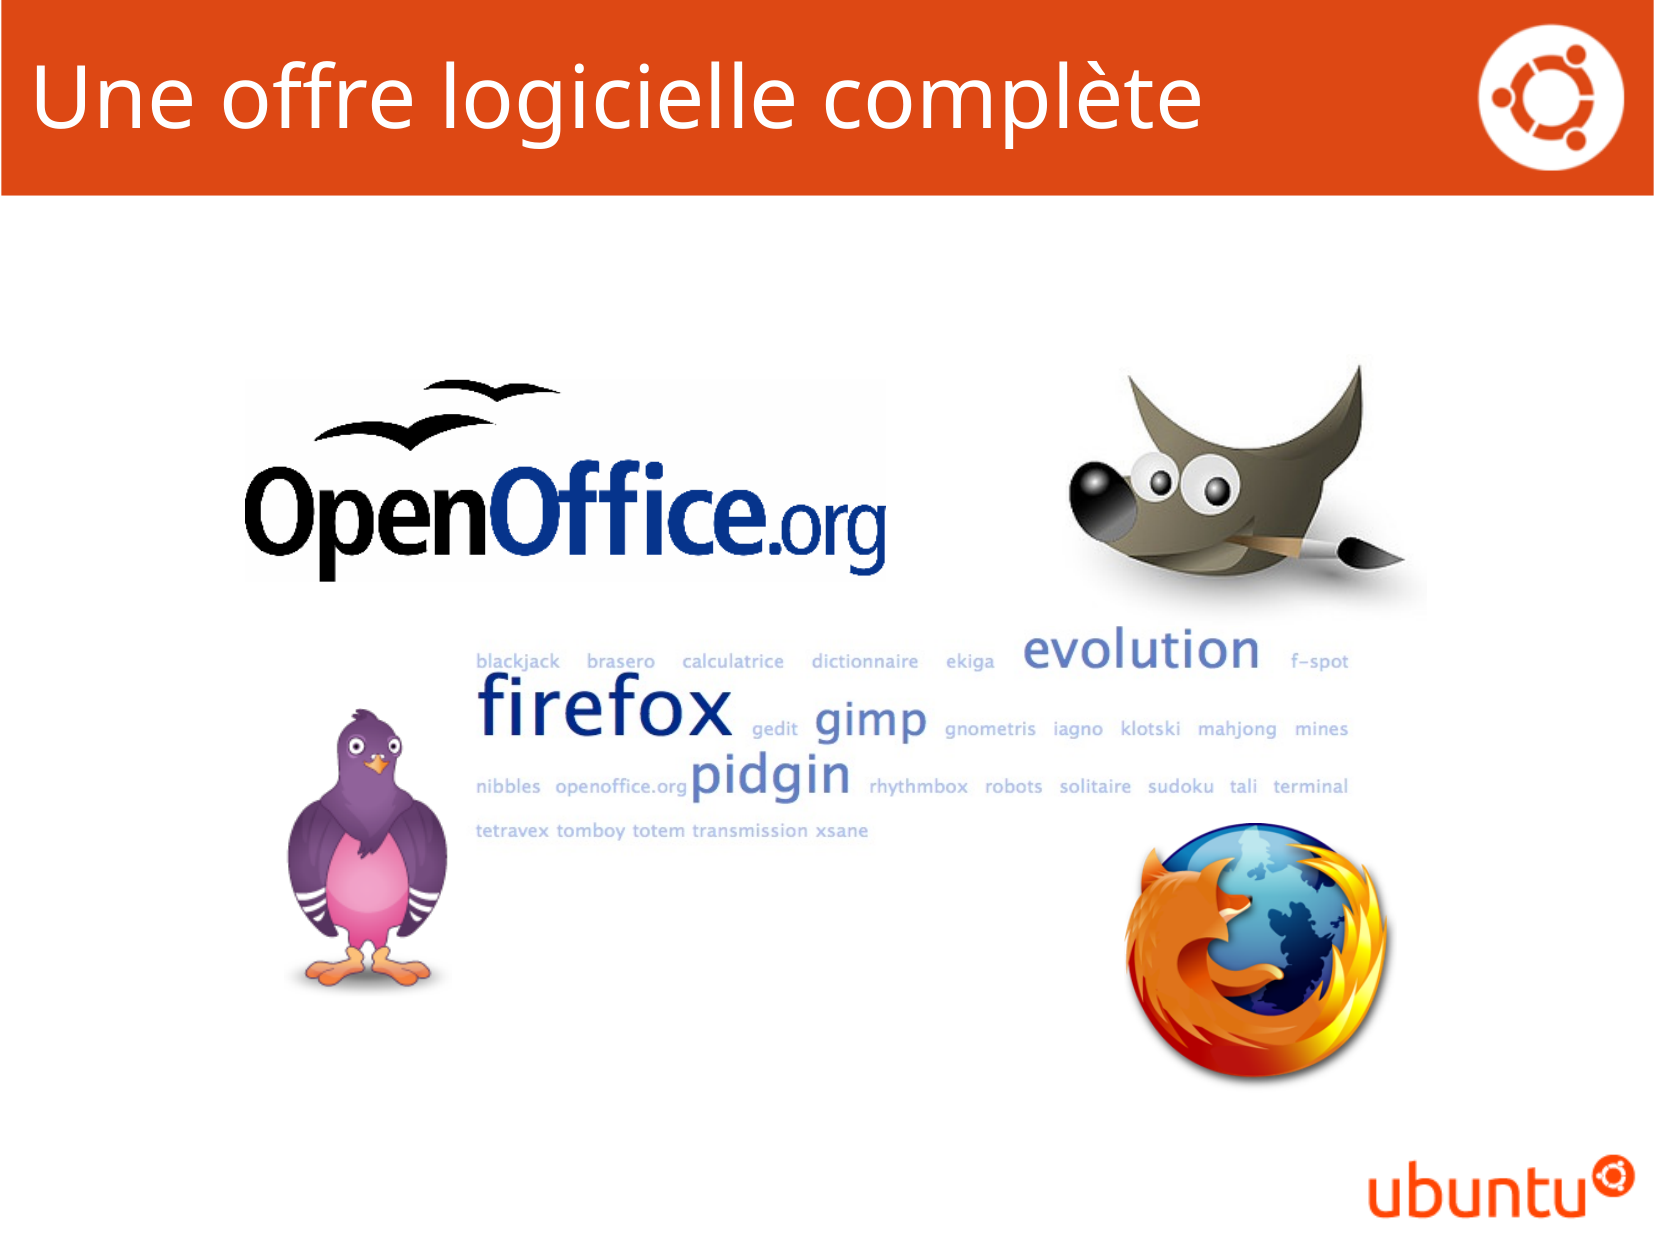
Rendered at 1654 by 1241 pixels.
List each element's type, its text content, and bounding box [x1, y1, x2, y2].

text_box [886, 265, 1433, 1093]
picture [0, 0, 1654, 1241]
title Une offre logicielle complète [29, 11, 1459, 178]
text_box [221, 265, 1124, 1093]
